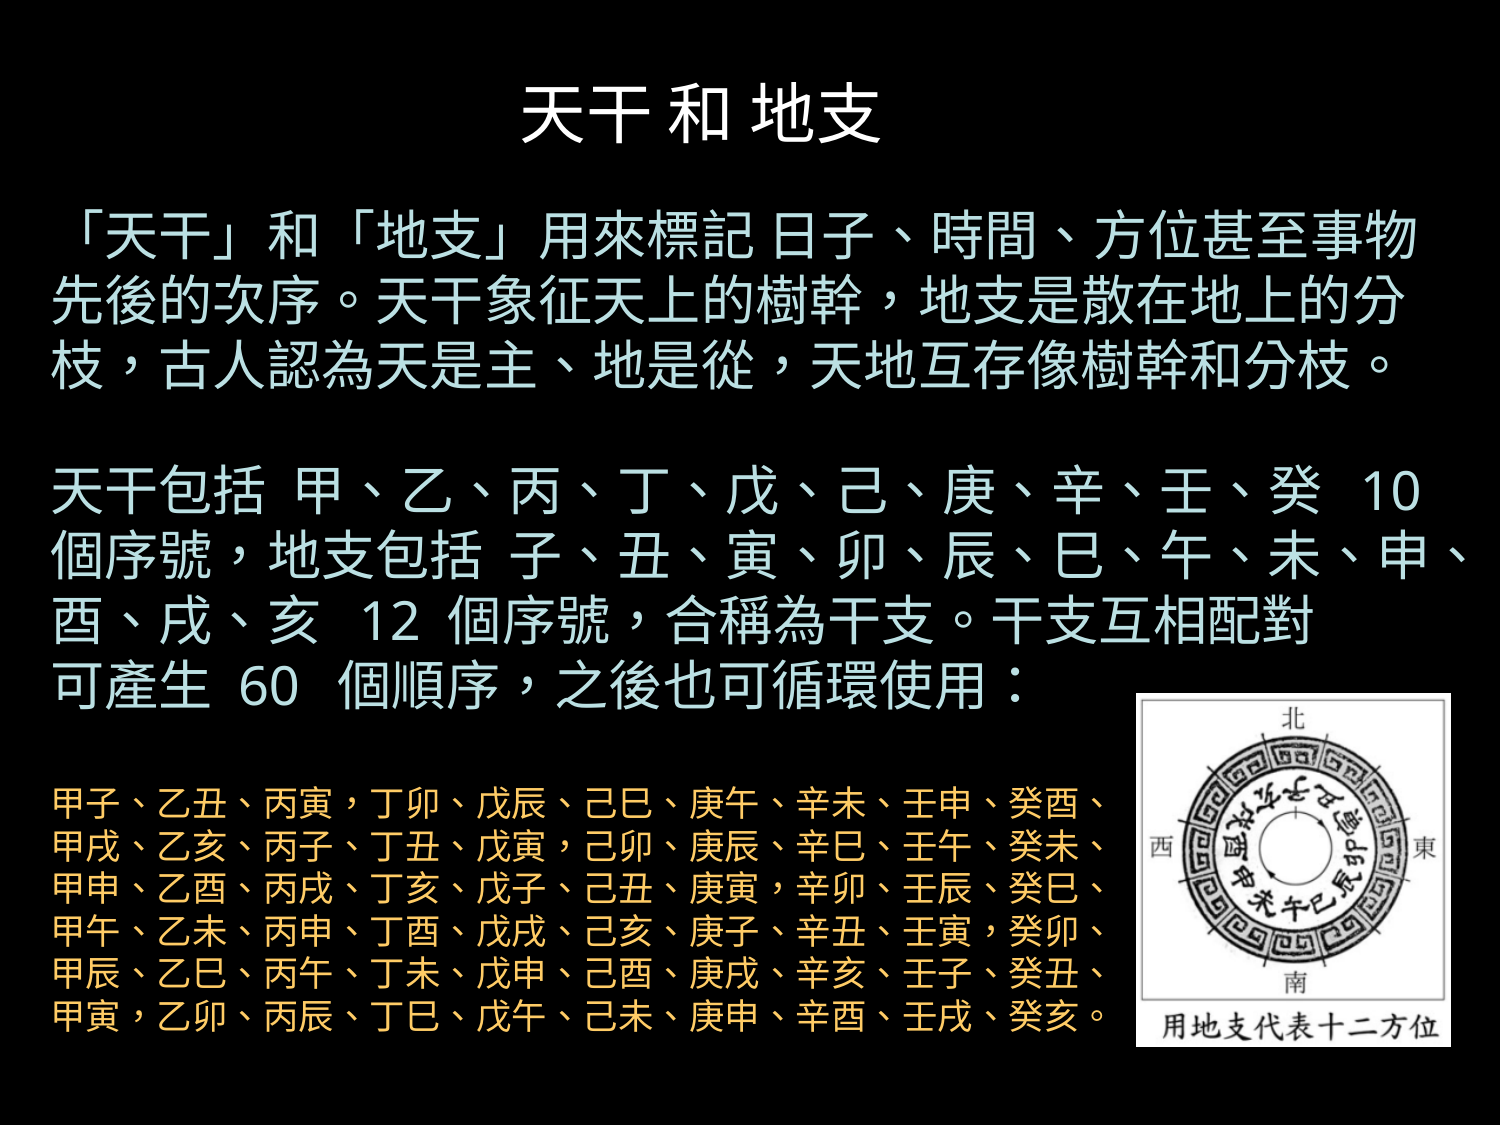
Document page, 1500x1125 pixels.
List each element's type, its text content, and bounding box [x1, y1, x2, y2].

text_box 天干 和 地支 [513, 66, 890, 159]
chart [1136, 693, 1451, 1047]
text_box 「天干」和「地支」用來標記 日子、時間、方位甚至事物先後的次序。天干象征天上的樹幹，地支是散在地上的分枝，古人認為天是主、地是從，天地互存像樹幹和分枝。 天干包括 甲、乙、丙、丁、戊、己、庚、辛、壬、癸 10 個序號，地支包括 子、丑、寅、卯、辰、巳、午、未、申、酉、戌、亥 12 個序號，合稱為干支。干支互相配對 可產生 60 個順序，之後也可循環使用： 甲子、乙丑、丙寅，丁卯、戊辰、己巳、庚午、辛未、壬申、癸酉、 甲戌、乙亥、丙子、丁丑、戊寅，己卯、庚辰、辛巳、壬午、癸未、 甲申、乙酉、丙戌、丁亥、戊子、己丑、庚寅，辛卯、壬辰、癸巳、 甲午、乙未、丙申、丁酉、戊戌、己亥、庚子、辛丑、壬寅，癸卯、 甲辰、乙巳、丙午、丁未、戊申、己酉、庚戌、辛亥、壬子、癸丑、 甲寅，乙卯、丙辰、丁巳、戊午、己未、庚申、辛酉、壬戌、癸亥。 [44, 195, 1450, 1043]
